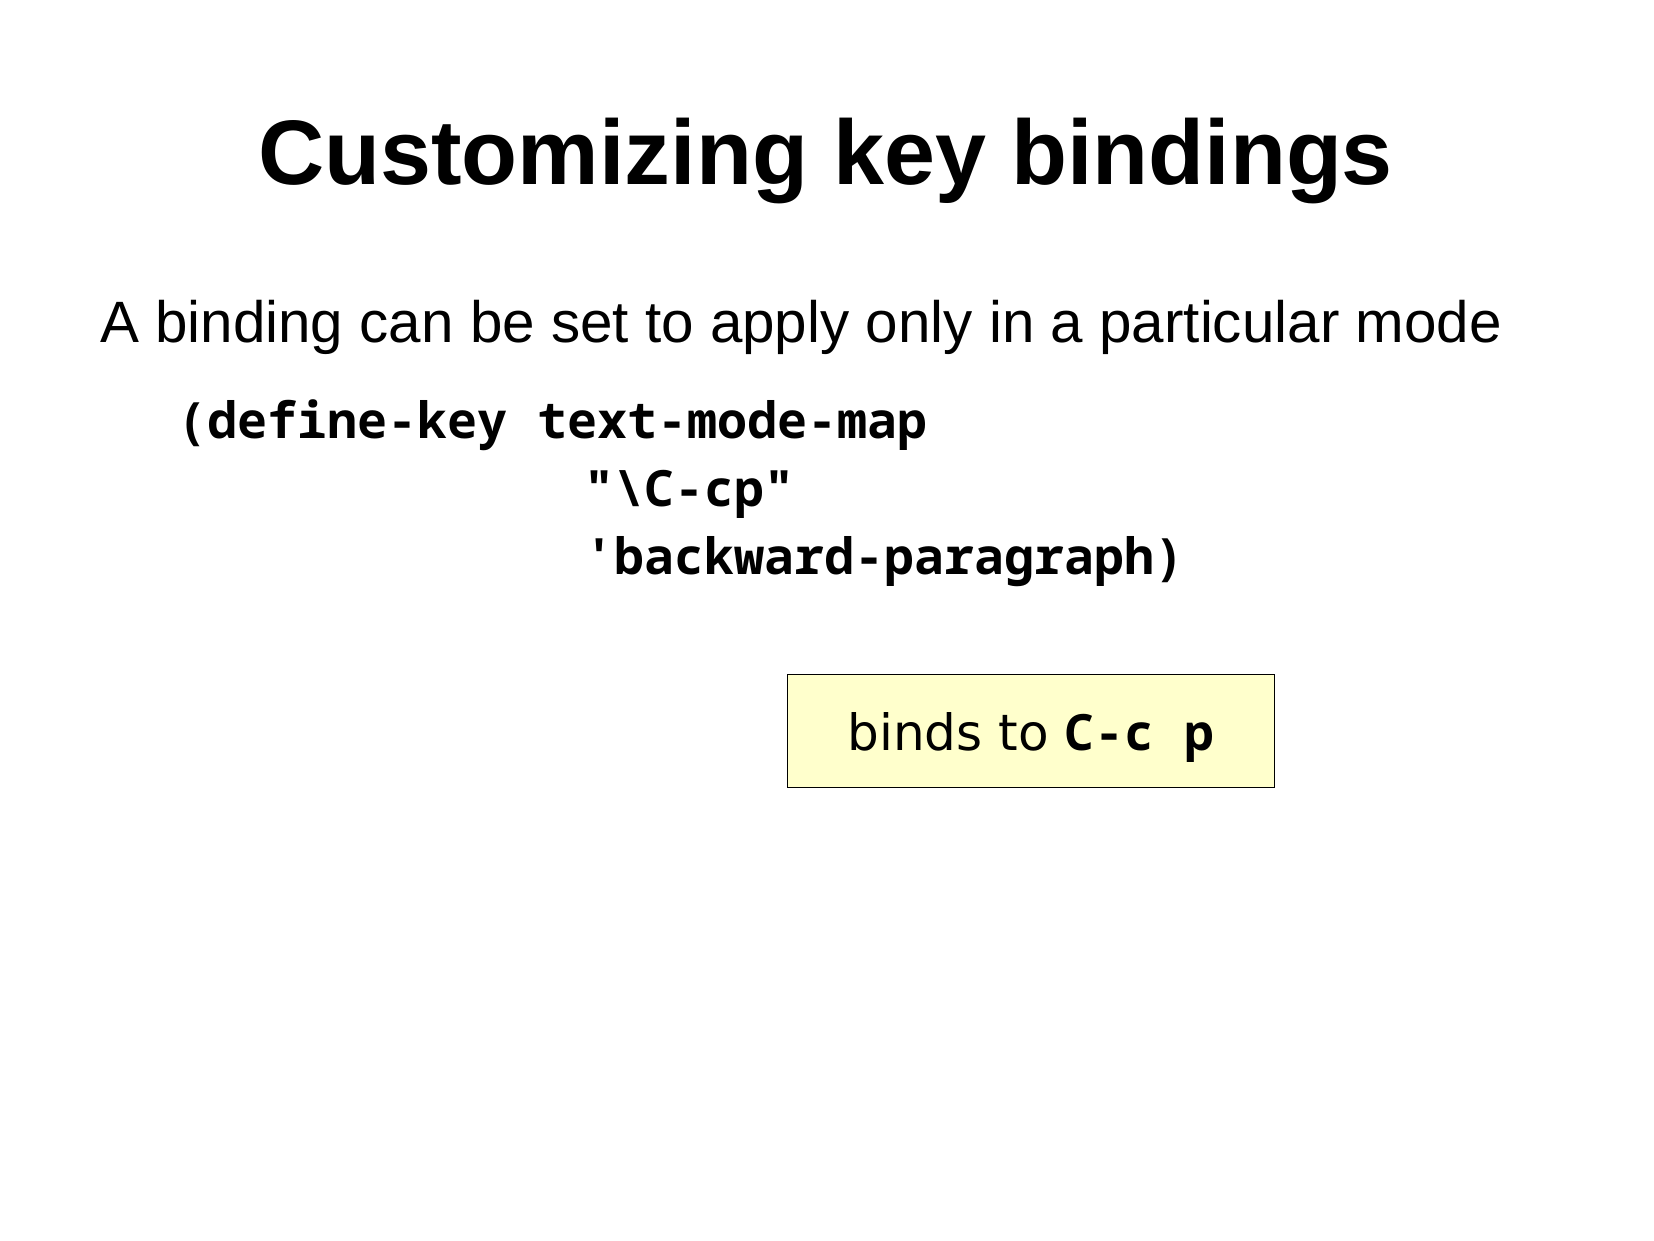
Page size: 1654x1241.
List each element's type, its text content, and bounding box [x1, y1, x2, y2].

list A binding can be set to apply only in a particular mode (define-key text-mode-map "\C-cp" 'backward-paragraph) [82, 290, 1571, 1094]
title Customizing key bindings [82, 56, 1571, 250]
text_box binds to C-c p [787, 674, 1275, 788]
